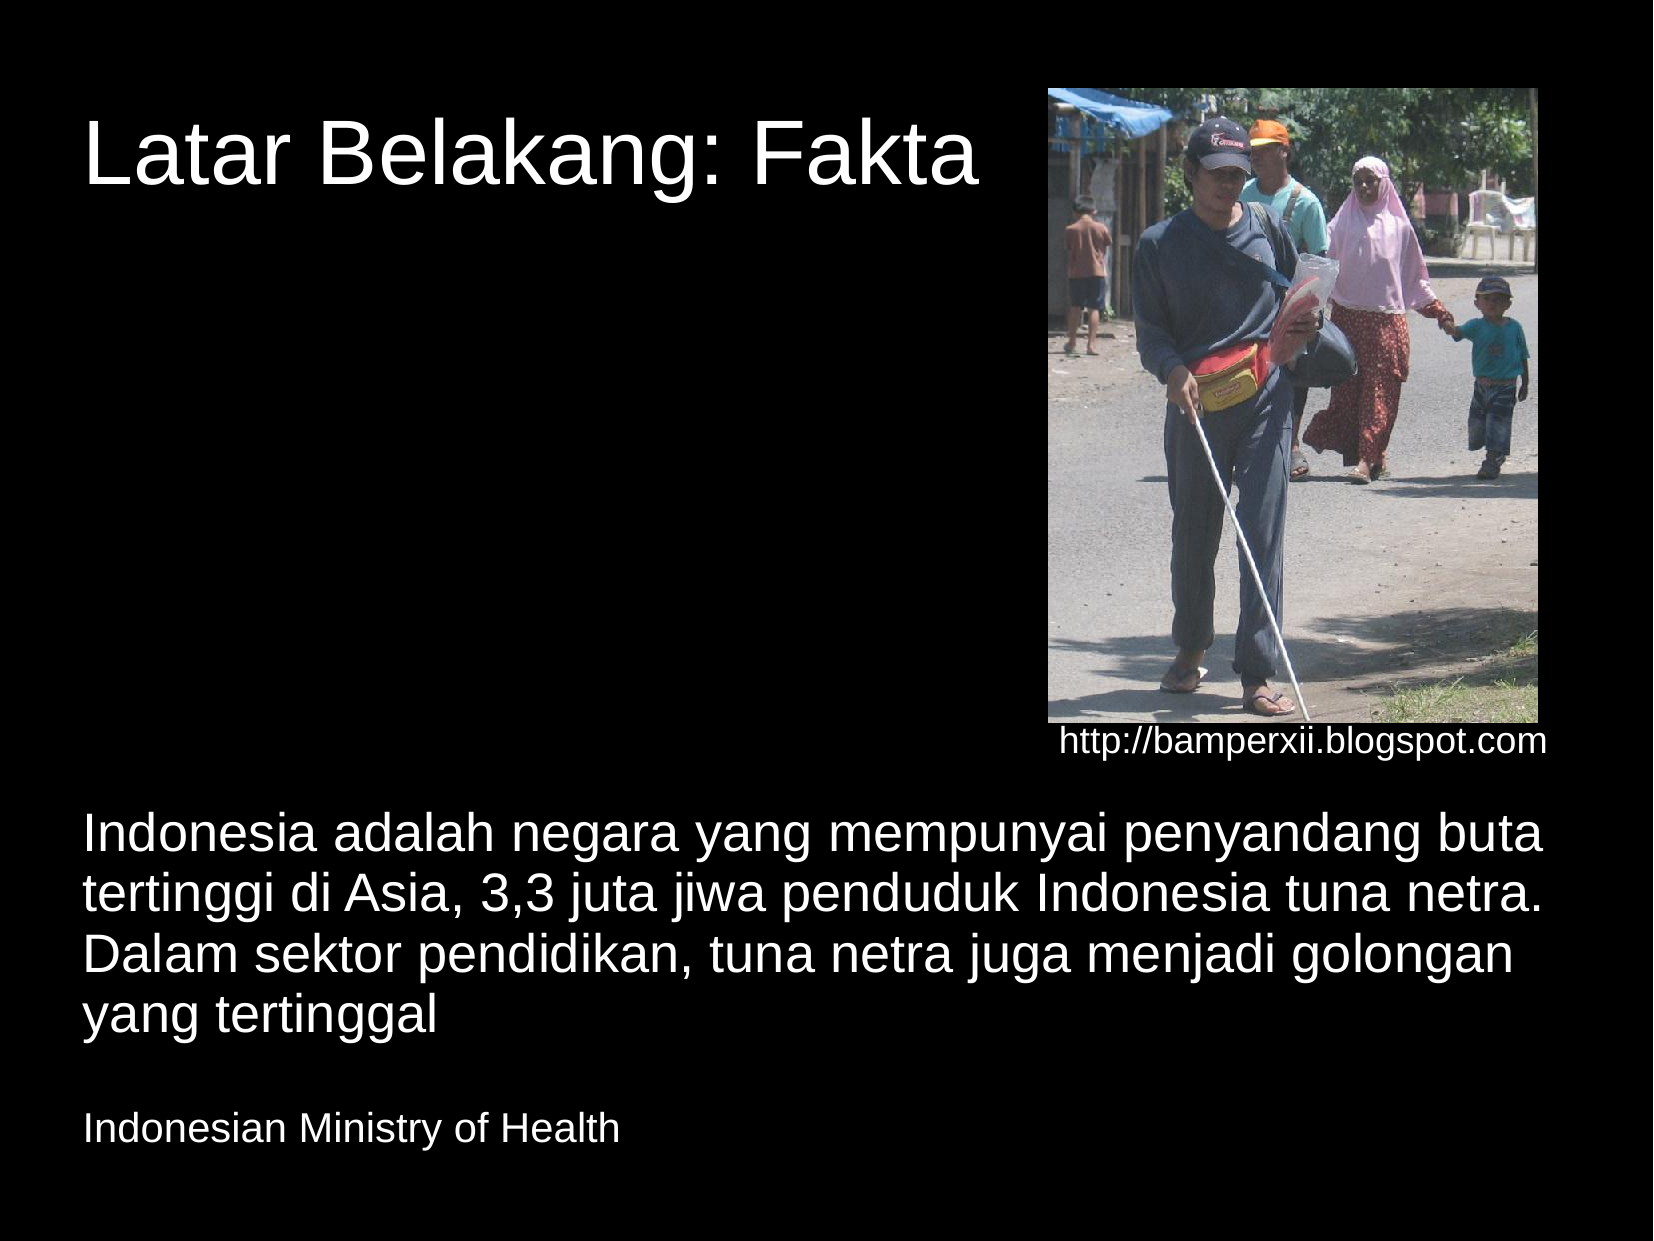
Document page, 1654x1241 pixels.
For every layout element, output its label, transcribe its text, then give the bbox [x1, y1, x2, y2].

text_box http://bamperxii.blogspot.com [1044, 712, 1570, 770]
picture [1048, 88, 1538, 712]
subtitle Indonesia adalah negara yang mempunyai penyandang buta tertinggi di Asia, 3,3 juta jiwa penduduk Indonesia tuna netra. Dalam sektor pendidikan, tuna netra juga menjadi golongan yang tertinggal Indonesian Ministry of Health [82, 763, 1571, 1191]
title Latar Belakang: Fakta [82, 56, 1571, 250]
